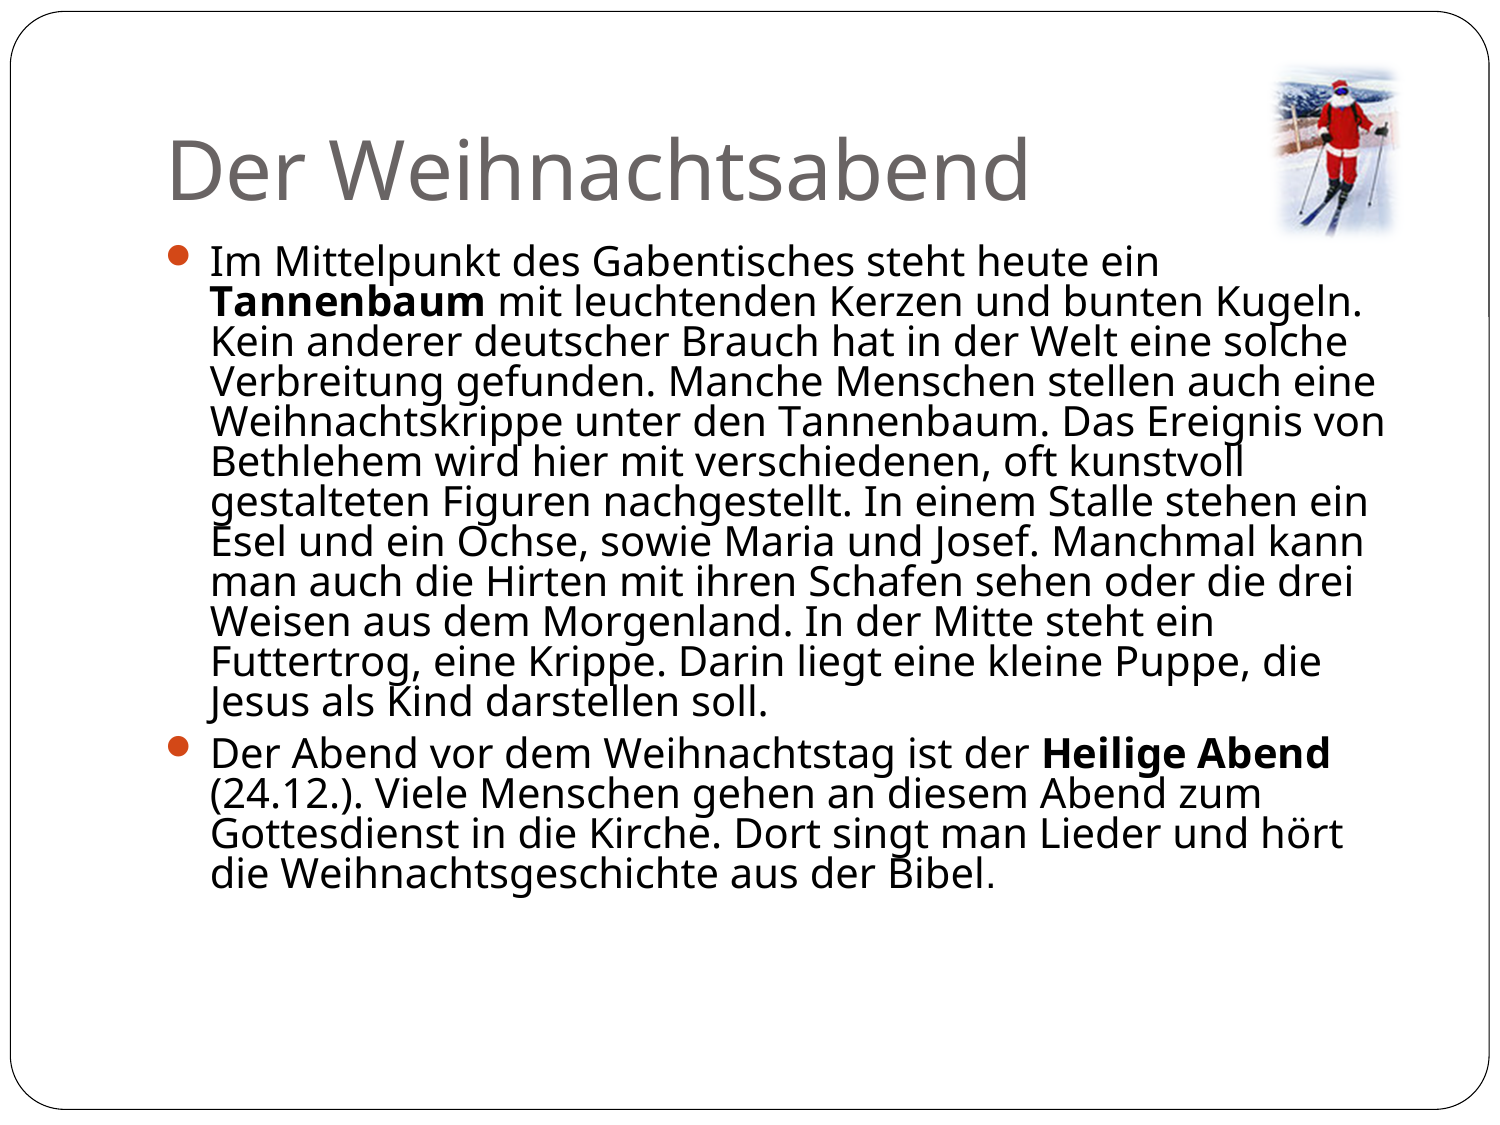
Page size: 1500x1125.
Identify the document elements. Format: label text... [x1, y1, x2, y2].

list Im Mittelpunkt des Gabentisches steht heute ein Tannenbaum mit leuchtenden Kerzen und bunten Kugeln. Kein anderer deutscher Brauch hat in der Welt eine solche Verbreitung gefunden. Manche Menschen stellen auch eine Weihnachtskrippe unter den Tannenbaum. Das Ereignis von Bethlehem wird hier mit verschiedenen, oft kunstvoll gestalteten Figuren nachgestellt. In einem Stalle stehen ein Esel und ein Ochse, sowie Maria und Josef. Manchmal kann man auch die Hirten mit ihren Schafen sehen oder die drei Weisen aus dem Morgenland. In der Mitte steht ein Futtertrog, eine Krippe. Darin liegt eine kleine Puppe, die Jesus als Kind darstellen soll. Der Abend vor dem Weihnachtstag ist der Heilige Abend (24.12.). Viele Menschen gehen an diesem Abend zum Gottesdienst in die Kirche. Dort singt man Lieder und hört die Weihnachtsgeschichte aus der Bibel. [150, 237, 1426, 988]
picture [1265, 57, 1408, 247]
title Der Weihnachtsabend [150, 44, 1426, 233]
